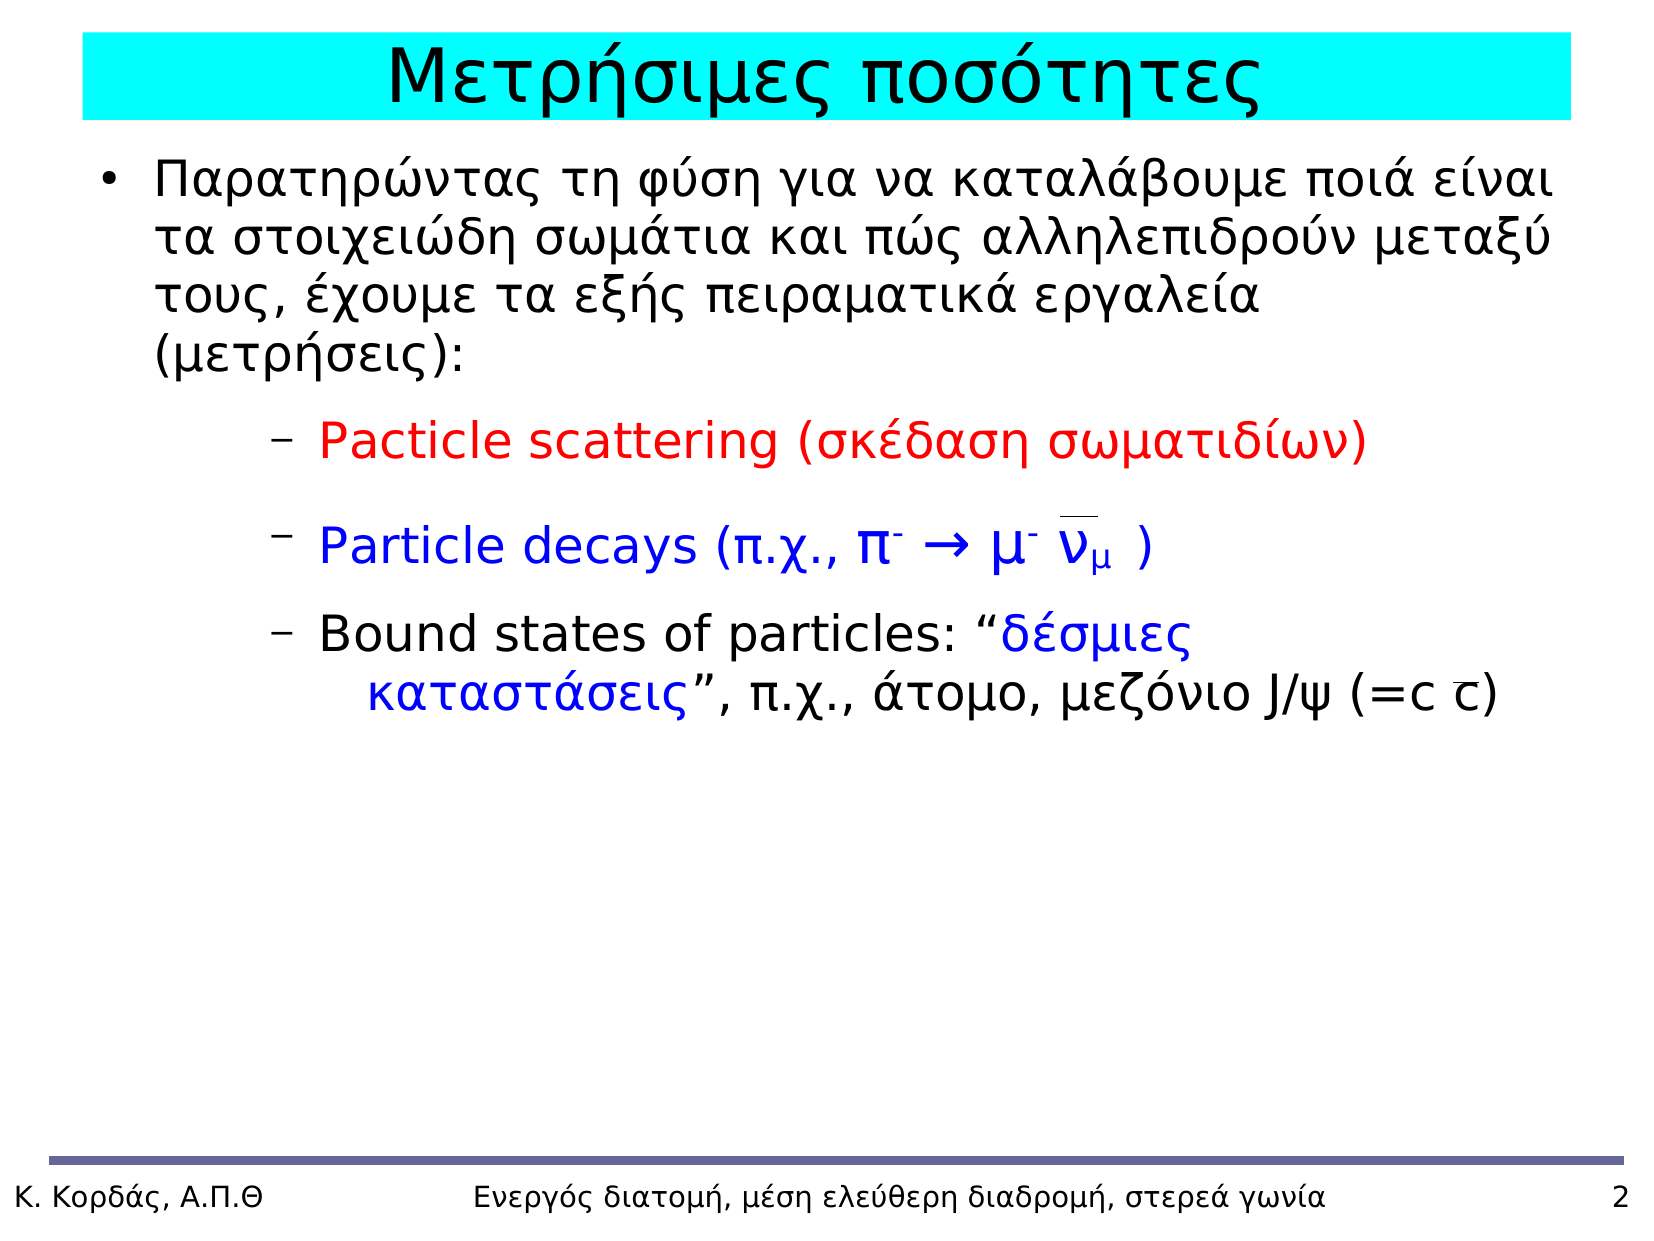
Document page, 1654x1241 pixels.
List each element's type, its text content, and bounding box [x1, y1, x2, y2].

title Μετρήσιμες ποσότητες [82, 32, 1571, 120]
list Παρατηρώντας τη φύση για να καταλάβουμε ποιά είναι τα στοιχειώδη σωμάτια και πώς αλληλεπιδρούν μεταξύ τους, έχουμε τα εξής πειραματικά εργαλεία (μετρήσεις): Pacticle scattering (σκέδαση σωματιδίων) Particle decays (π.χ., π- → μ- νμ ) Bound states of particles: “δέσμιες καταστάσεις”, π.χ., άτομο, μεζόνιο J/ψ (=c c) [82, 150, 1571, 1127]
